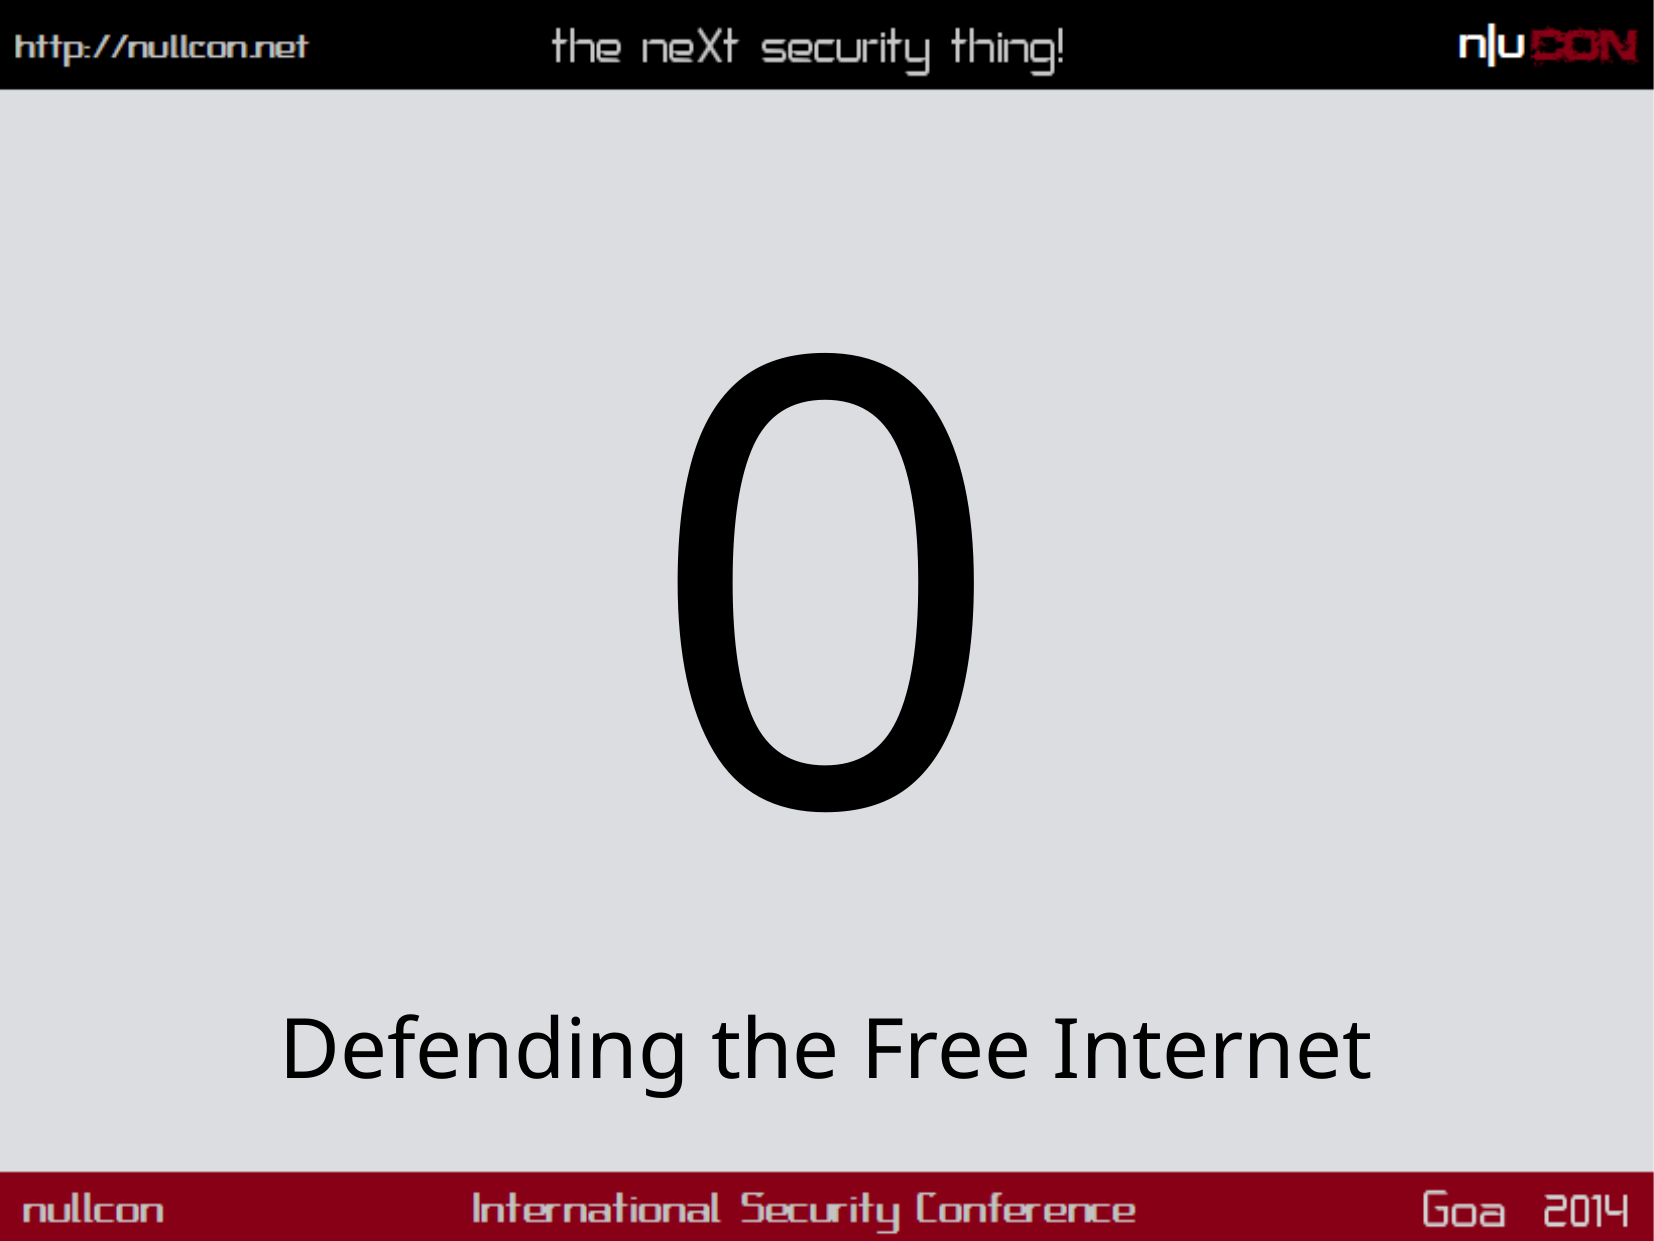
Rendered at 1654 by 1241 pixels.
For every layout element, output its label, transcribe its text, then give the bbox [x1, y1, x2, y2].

text_box 0 Defending the Free Internet [82, 91, 1571, 1151]
picture [0, 0, 1654, 1241]
